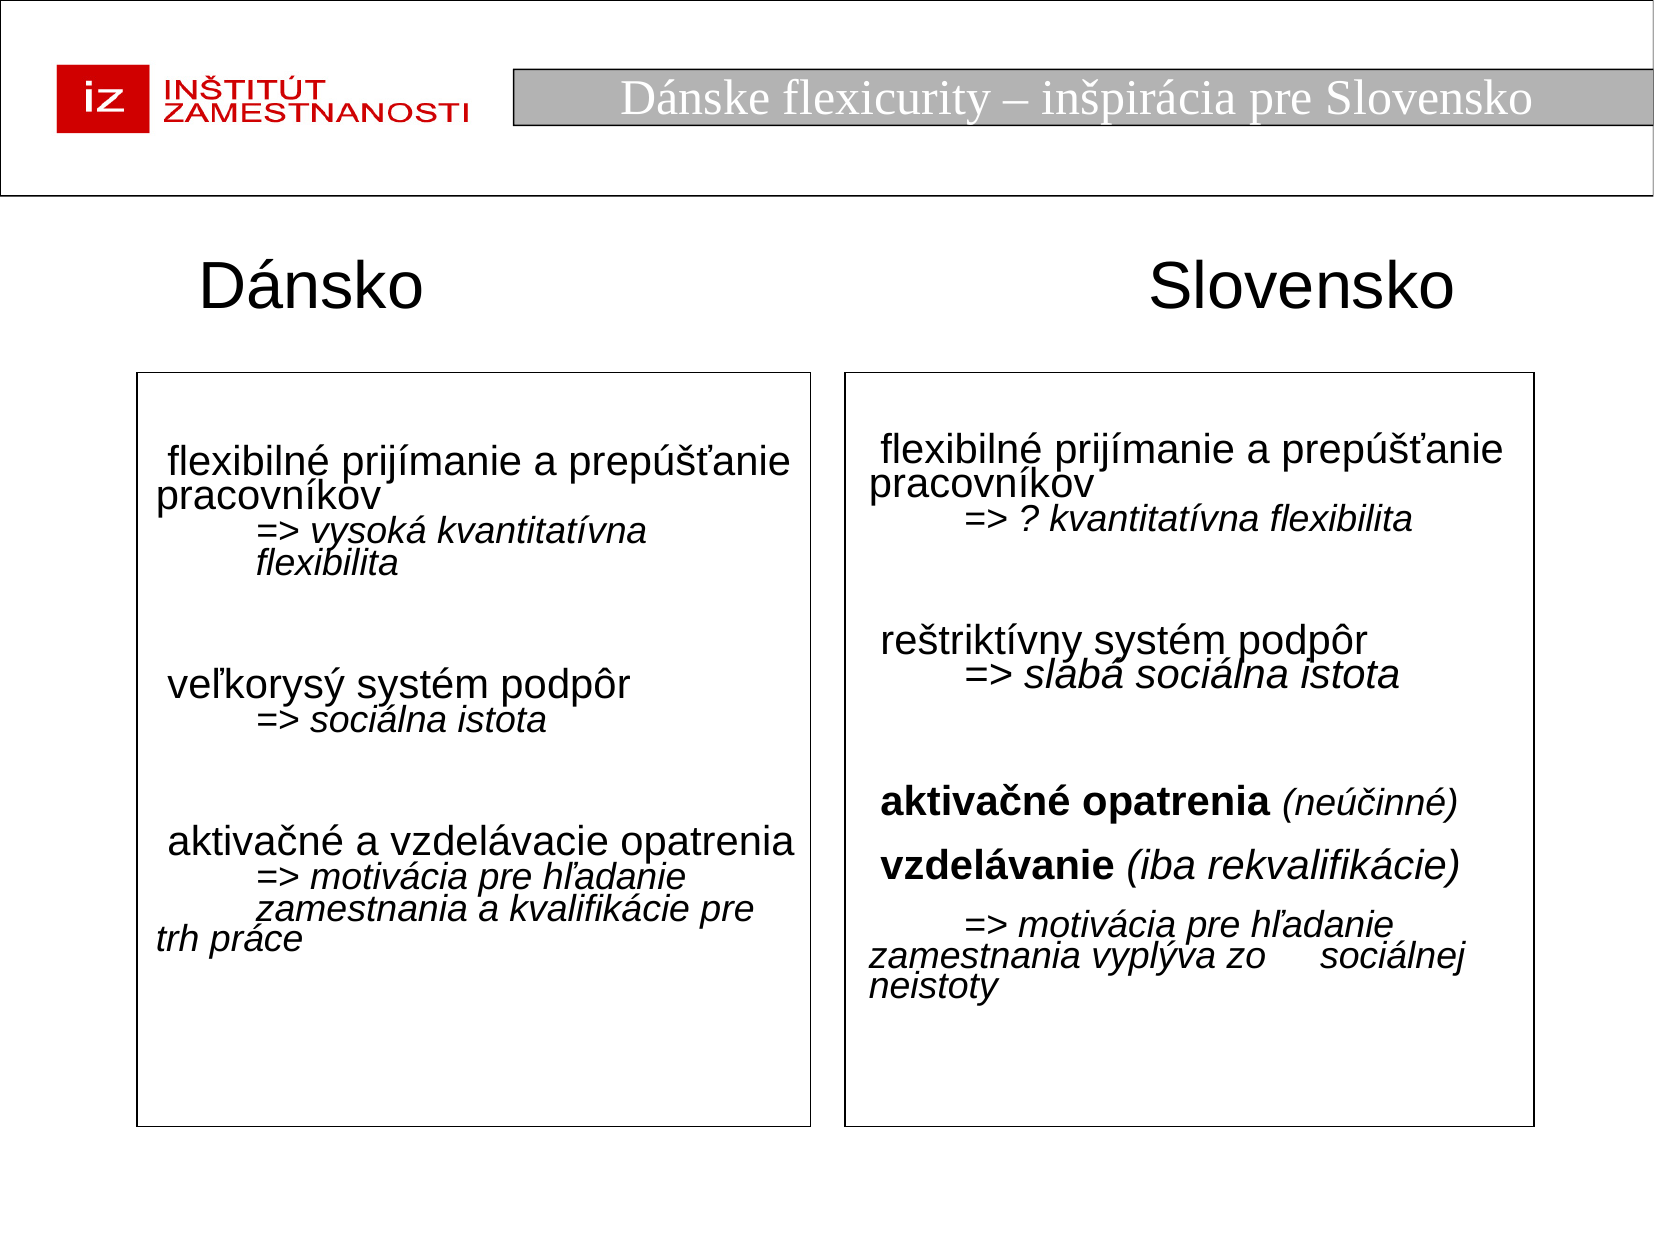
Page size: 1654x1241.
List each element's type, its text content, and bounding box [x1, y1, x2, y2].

list flexibilné prijímanie a prepúšťanie pracovníkov => ? kvantitatívna flexibilita reštriktívny systém podpôr => slabá sociálna istota aktivačné opatrenia (neúčinné) vzdelávanie (iba rekvalifikácie) => motivácia pre hľadanie zamestnania vyplýva zo sociálnej neistoty [845, 372, 1535, 1127]
text_box [0, 0, 1654, 196]
title Dánsko Slovensko [121, 233, 1534, 342]
picture [5, 5, 518, 190]
list flexibilné prijímanie a prepúšťanie pracovníkov => vysoká kvantitatívna flexibilita veľkorysý systém podpôr => sociálna istota aktivačné a vzdelávacie opatrenia => motivácia pre hľadanie zamestnania a kvalifikácie pre trh práce [137, 372, 811, 1127]
text_box Dánske flexicurity – inšpirácia pre Slovensko [513, 69, 1654, 126]
